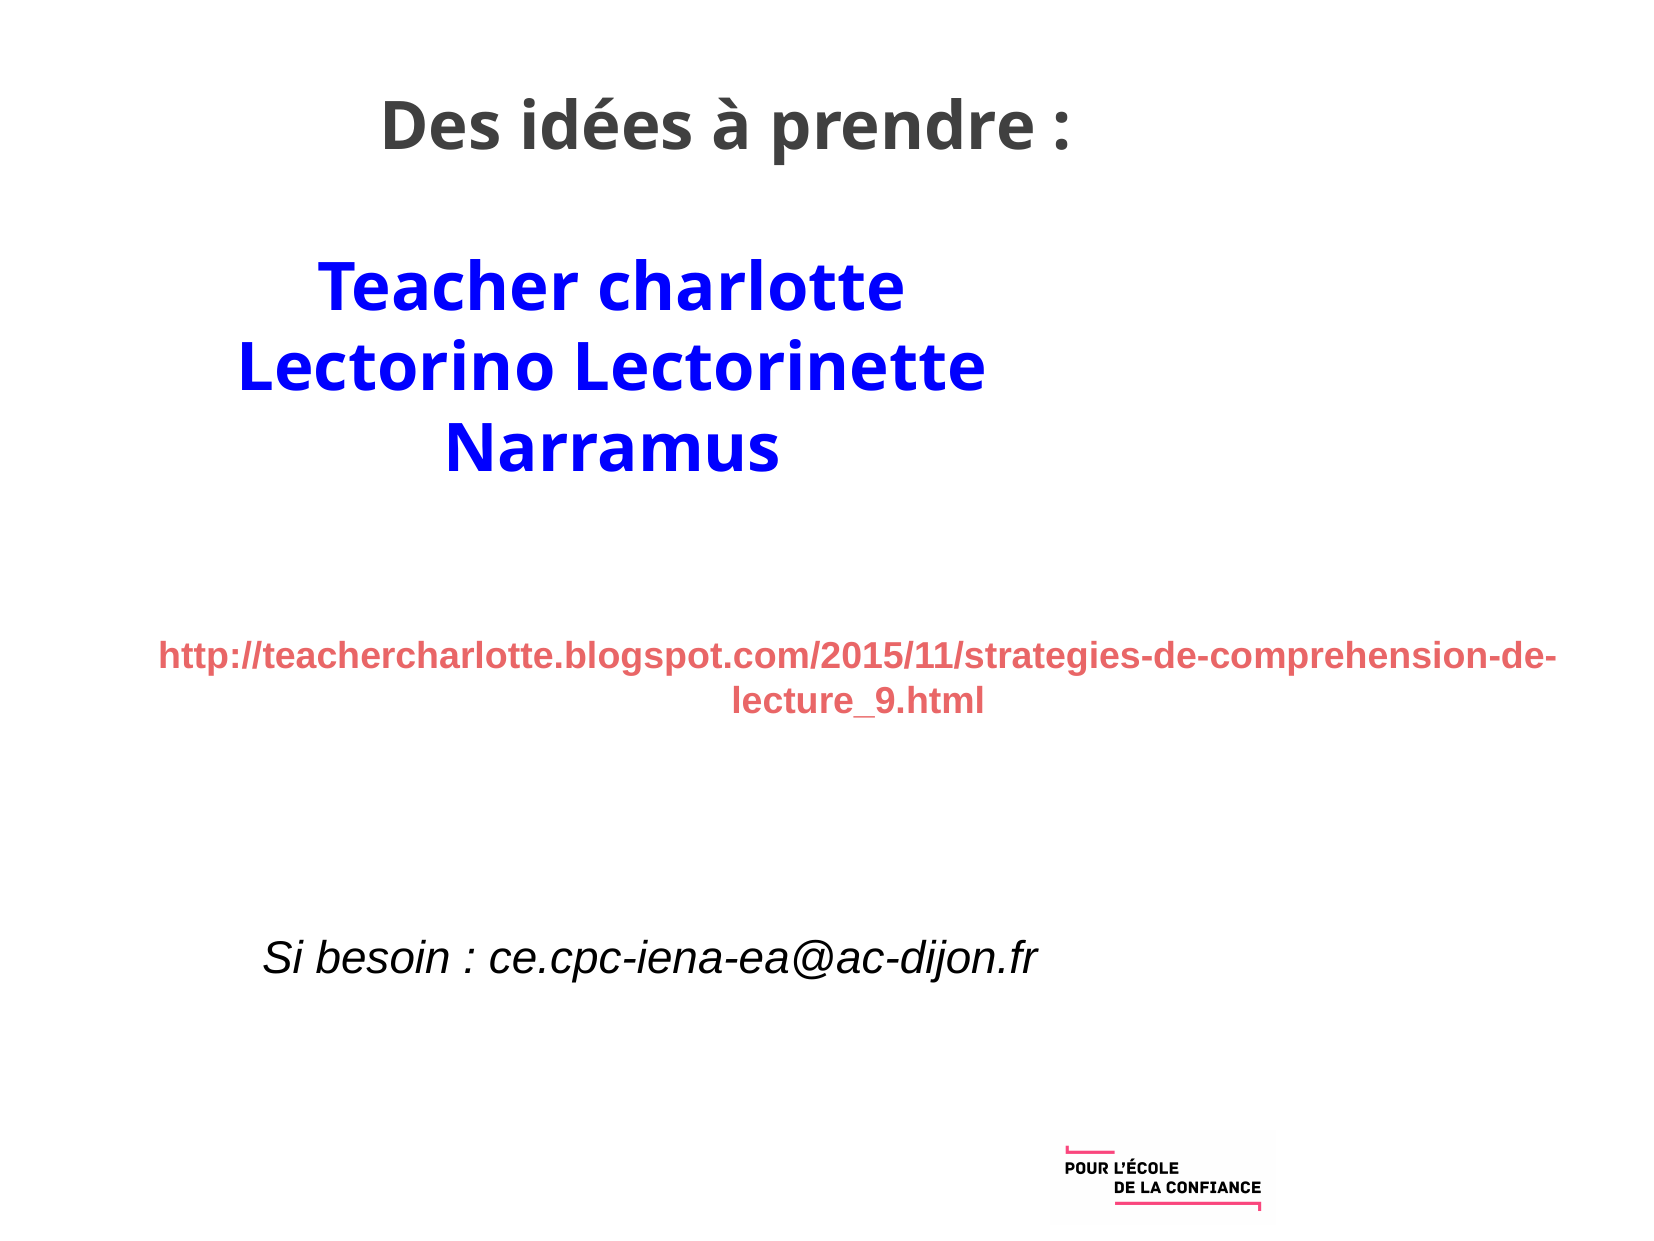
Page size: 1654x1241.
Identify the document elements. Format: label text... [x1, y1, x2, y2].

text_box Si besoin : ce.cpc-iena-ea@ac-dijon.fr [247, 924, 1459, 1002]
subtitle http://teachercharlotte.blogspot.com/2015/11/strategies-de-comprehension-de-lecture_9.html [145, 266, 1571, 1086]
picture [1049, 1130, 1279, 1227]
title Des idées à prendre : Teacher charlotte Lectorino Lectorinette Narramus [137, 53, 1563, 514]
